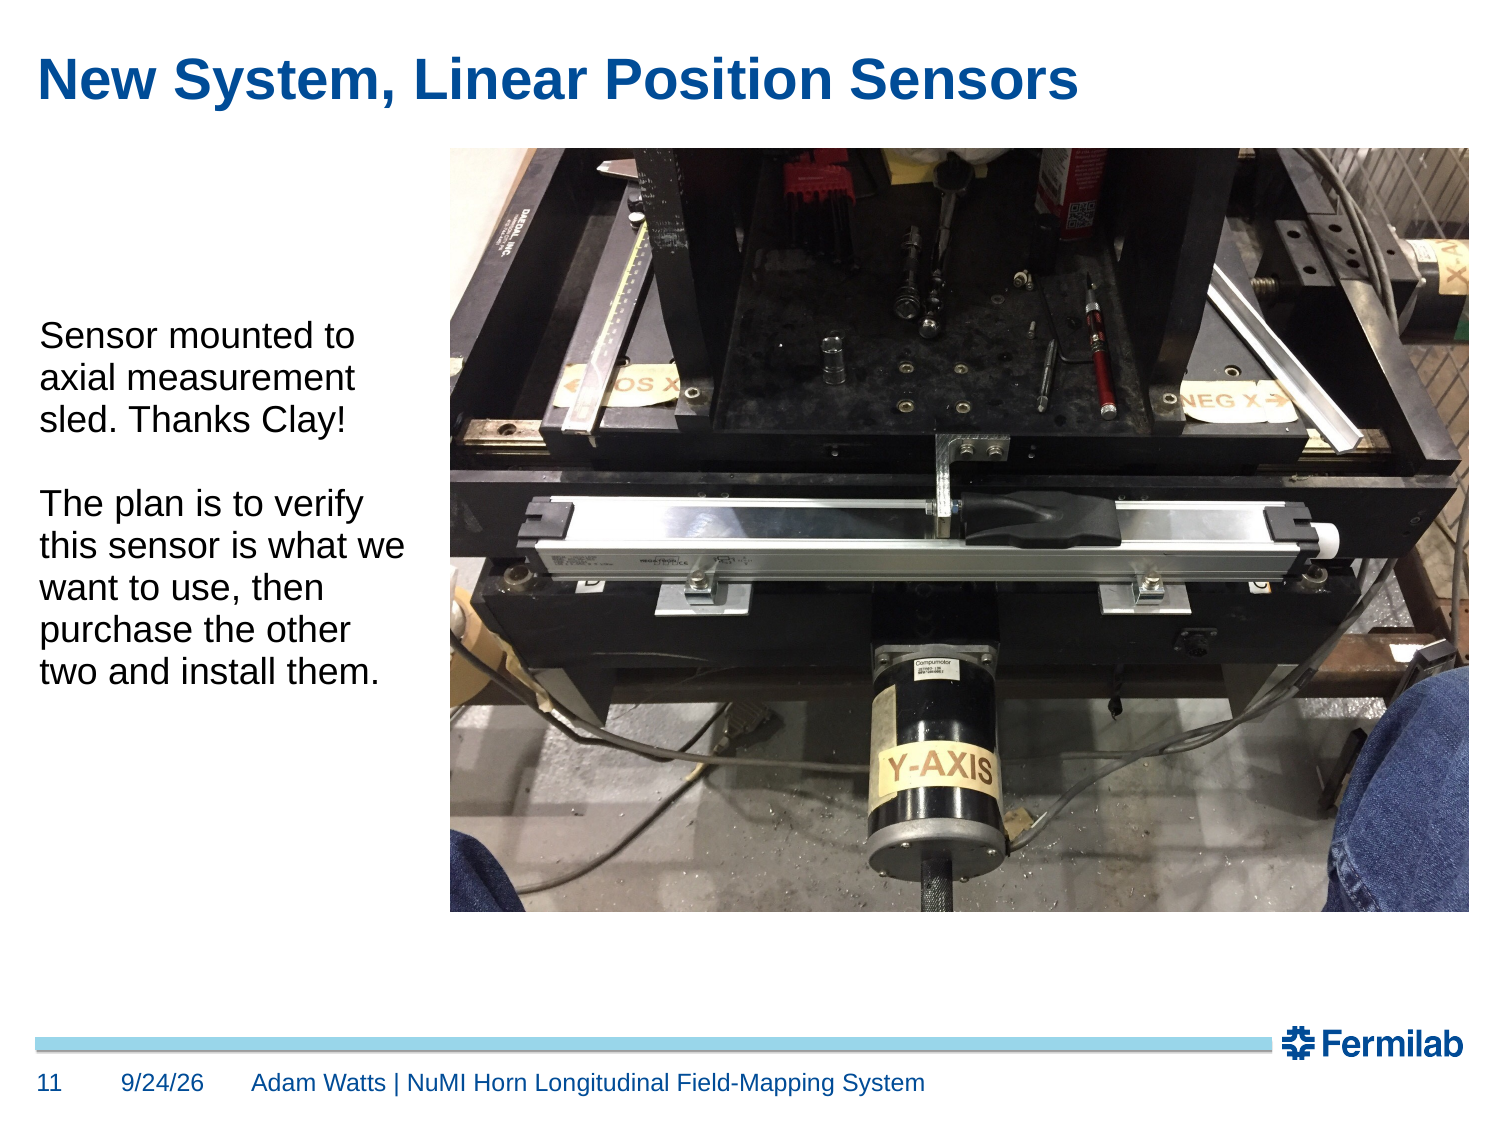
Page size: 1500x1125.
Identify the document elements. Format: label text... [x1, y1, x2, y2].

picture [450, 148, 1469, 912]
slide_number 9/19/19 [120, 1066, 232, 1107]
text_box Sensor mounted to axial measurement sled. Thanks Clay! The plan is to verify this sensor is what we want to use, then purchase the other two and install them. [24, 307, 424, 747]
footer Adam Watts | NuMI Horn Longitudinal Field-Mapping System [251, 1066, 1279, 1107]
title New System, Linear Position Sensors [37, 41, 1463, 112]
slide_number <number> [36, 1066, 105, 1106]
picture [1282, 1026, 1463, 1060]
